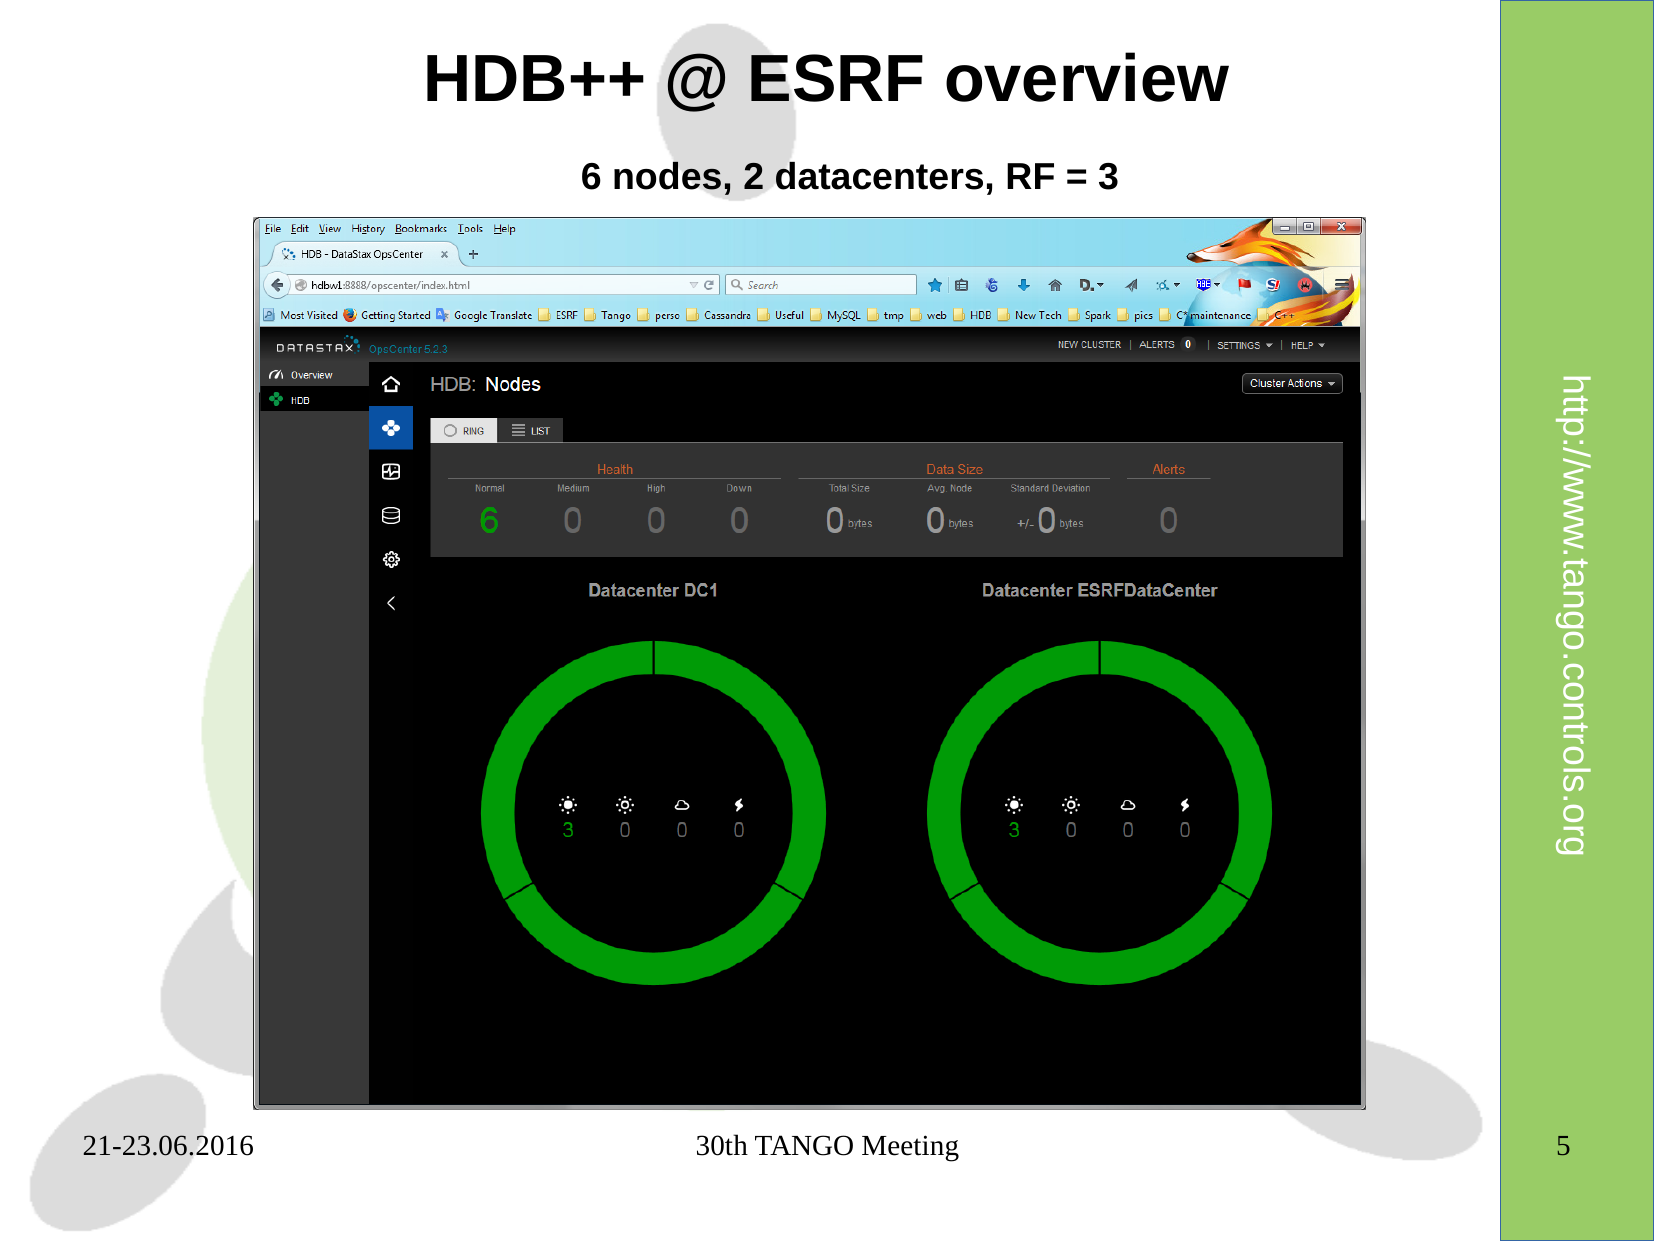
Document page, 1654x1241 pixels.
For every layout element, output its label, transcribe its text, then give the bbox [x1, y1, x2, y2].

picture [0, 1, 1500, 1241]
text_box 6 nodes, 2 datacenters, RF = 3 [443, 151, 1211, 325]
text_box HDB++ @ ESRF overview [339, 33, 1315, 123]
